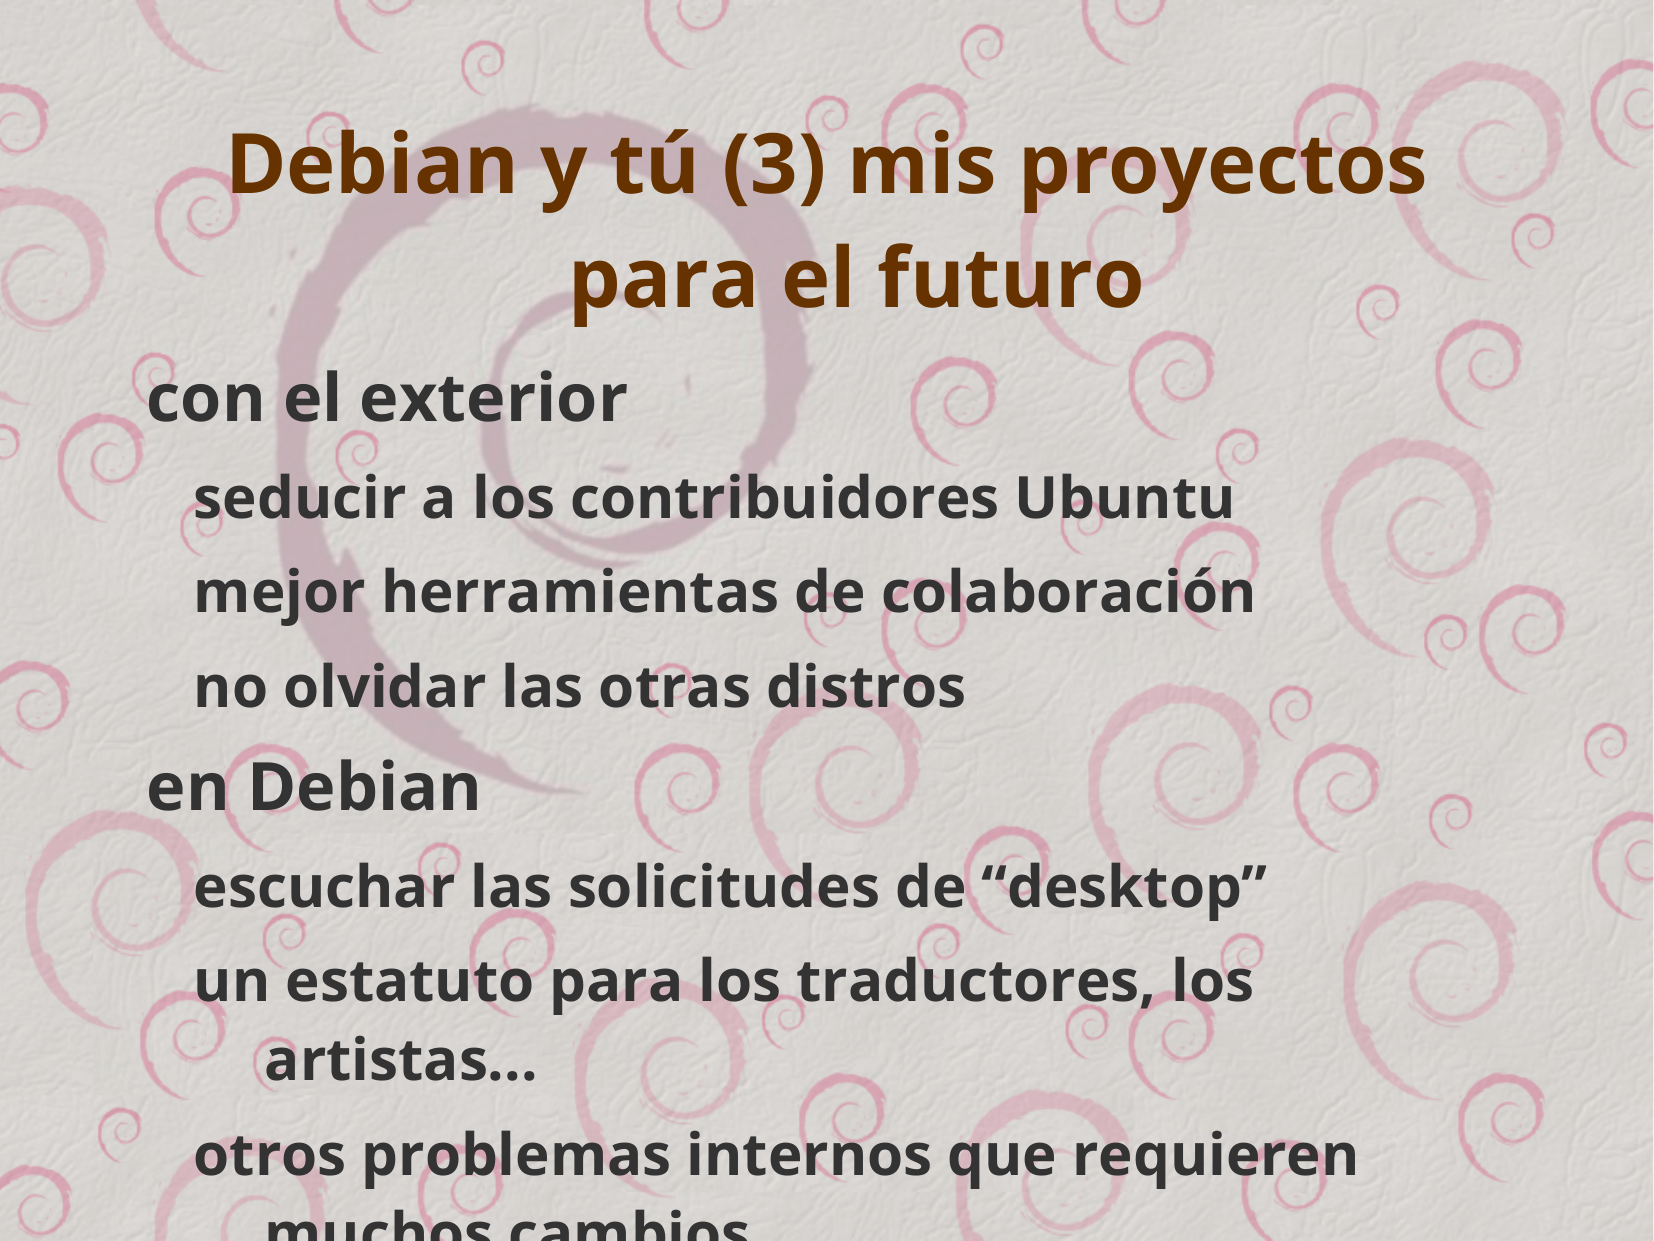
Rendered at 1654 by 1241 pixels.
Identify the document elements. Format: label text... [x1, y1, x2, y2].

picture [0, 0, 1654, 1241]
picture [644, 1229, 656, 1241]
picture [403, 1229, 415, 1241]
title Debian y tú (3) mis proyectos para el futuro [121, 114, 1534, 322]
picture [277, 1229, 288, 1241]
picture [439, 1229, 453, 1241]
list con el exterior seducir a los contribuidores Ubuntu mejor herramientas de colaboración no olvidar las otras distros en Debian escuchar las solicitudes de “desktop” un estatuto para los traductores, los artistas... otros problemas internos que requieren muchos cambios [134, 350, 1516, 1149]
picture [696, 1229, 710, 1241]
picture [606, 1229, 617, 1241]
picture [586, 1229, 597, 1241]
picture [297, 1229, 308, 1241]
